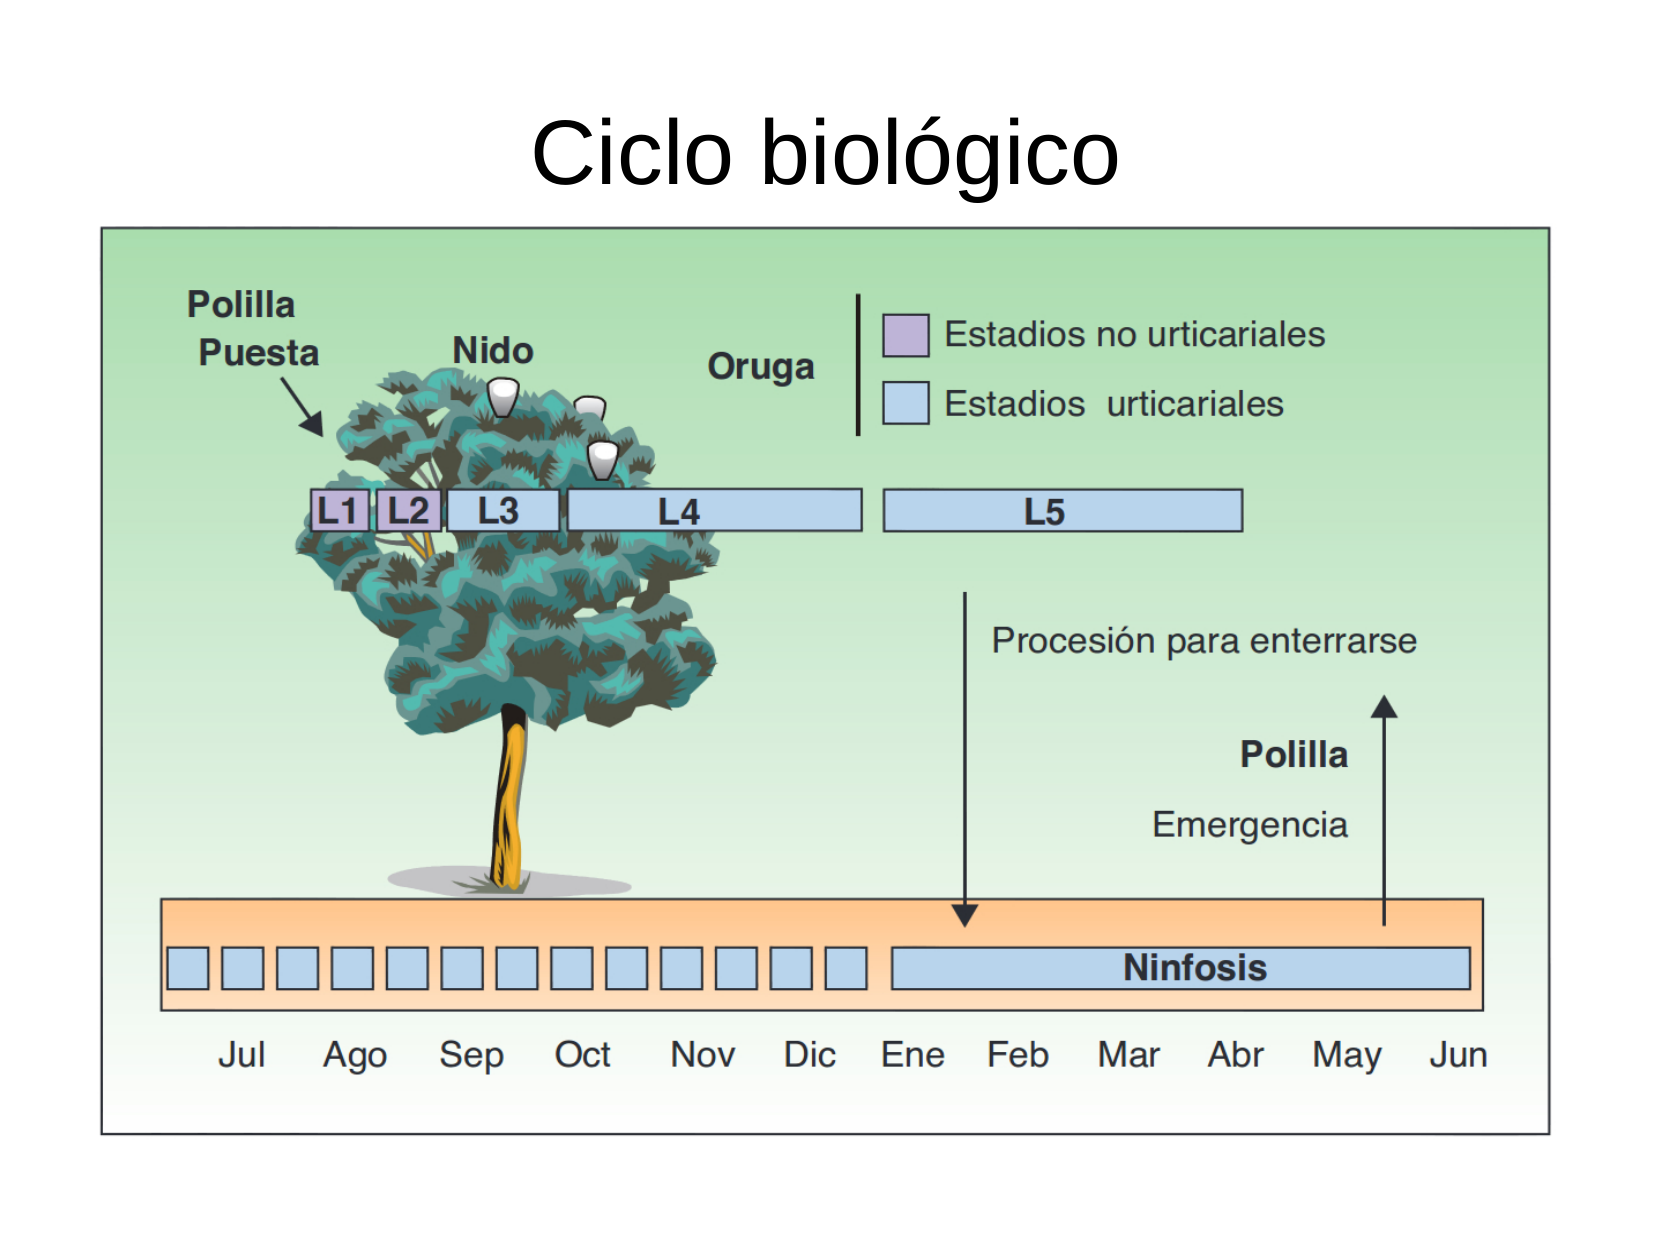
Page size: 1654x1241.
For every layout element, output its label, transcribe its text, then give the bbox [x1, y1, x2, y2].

title Ciclo biológico [82, 56, 1571, 250]
picture [88, 206, 1565, 1152]
